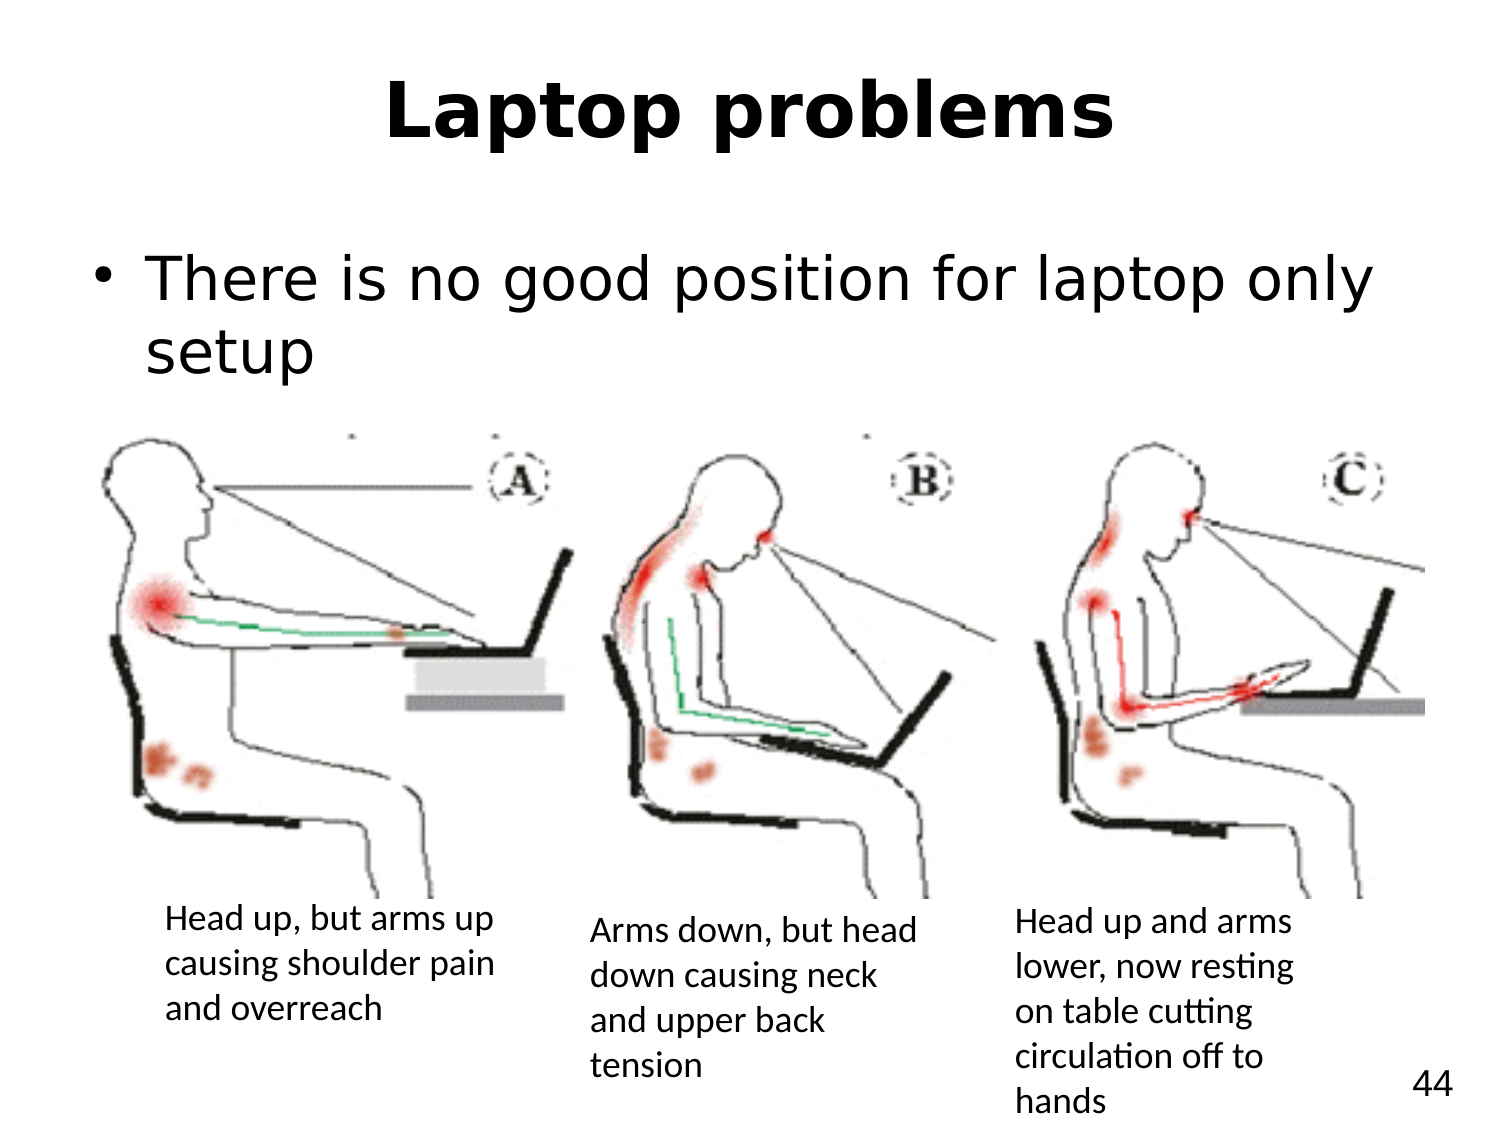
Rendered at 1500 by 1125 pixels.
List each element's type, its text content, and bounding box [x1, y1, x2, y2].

picture [74, 409, 1425, 899]
text_box Head up, but arms up causing shoulder pain and overreach [150, 885, 550, 1036]
list There is no good position for laptop only setup [75, 239, 1425, 414]
title Laptop problems [75, 44, 1425, 177]
text_box Arms down, but head down causing neck and upper back tension [574, 897, 938, 1093]
text_box Head up and arms lower, now resting on table cutting circulation off to hands [999, 888, 1331, 1125]
